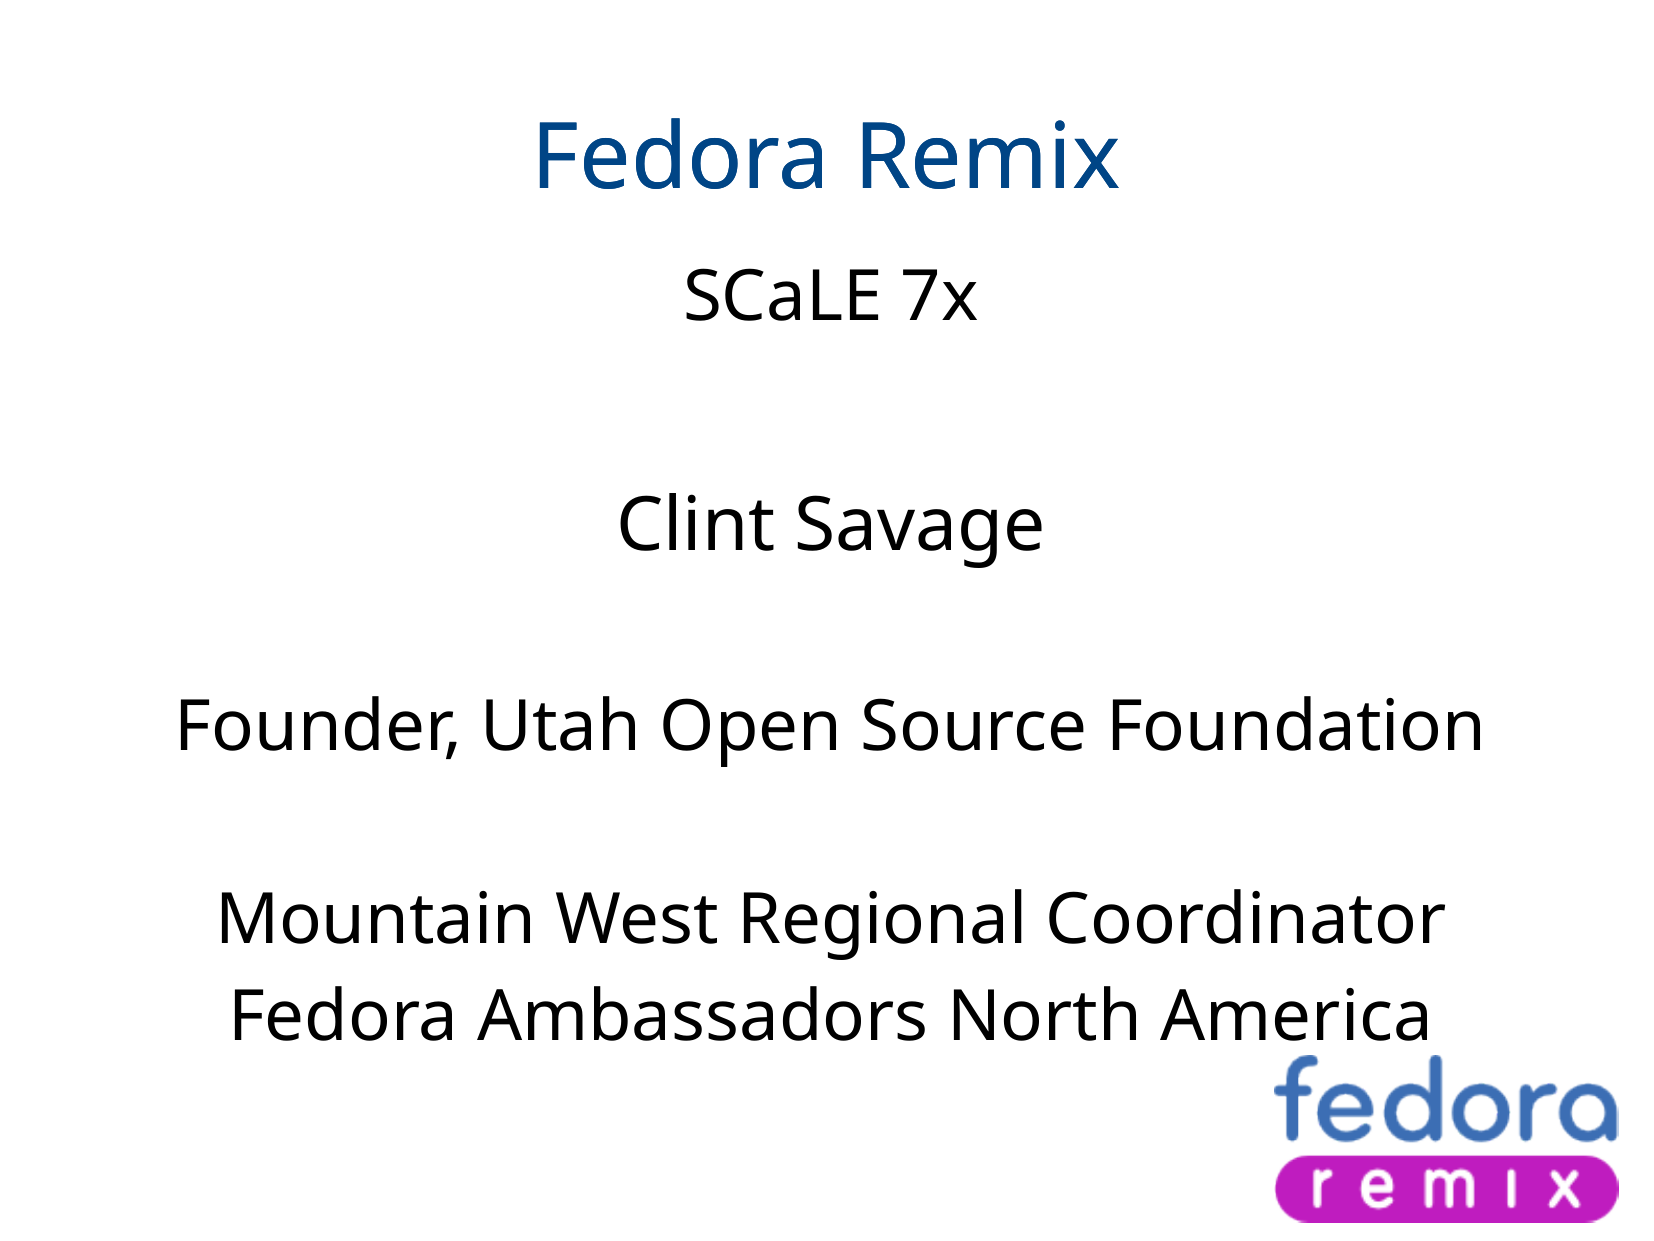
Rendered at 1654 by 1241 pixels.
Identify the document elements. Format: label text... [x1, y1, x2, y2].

picture [1274, 1055, 1619, 1223]
title Clint Savage Founder, Utah Open Source Foundation Mountain West Regional Coordinator Fedora Ambassadors North America [87, 525, 1576, 1007]
title Fedora Remix [82, 49, 1571, 257]
subtitle SCaLE 7x [87, 225, 1576, 362]
